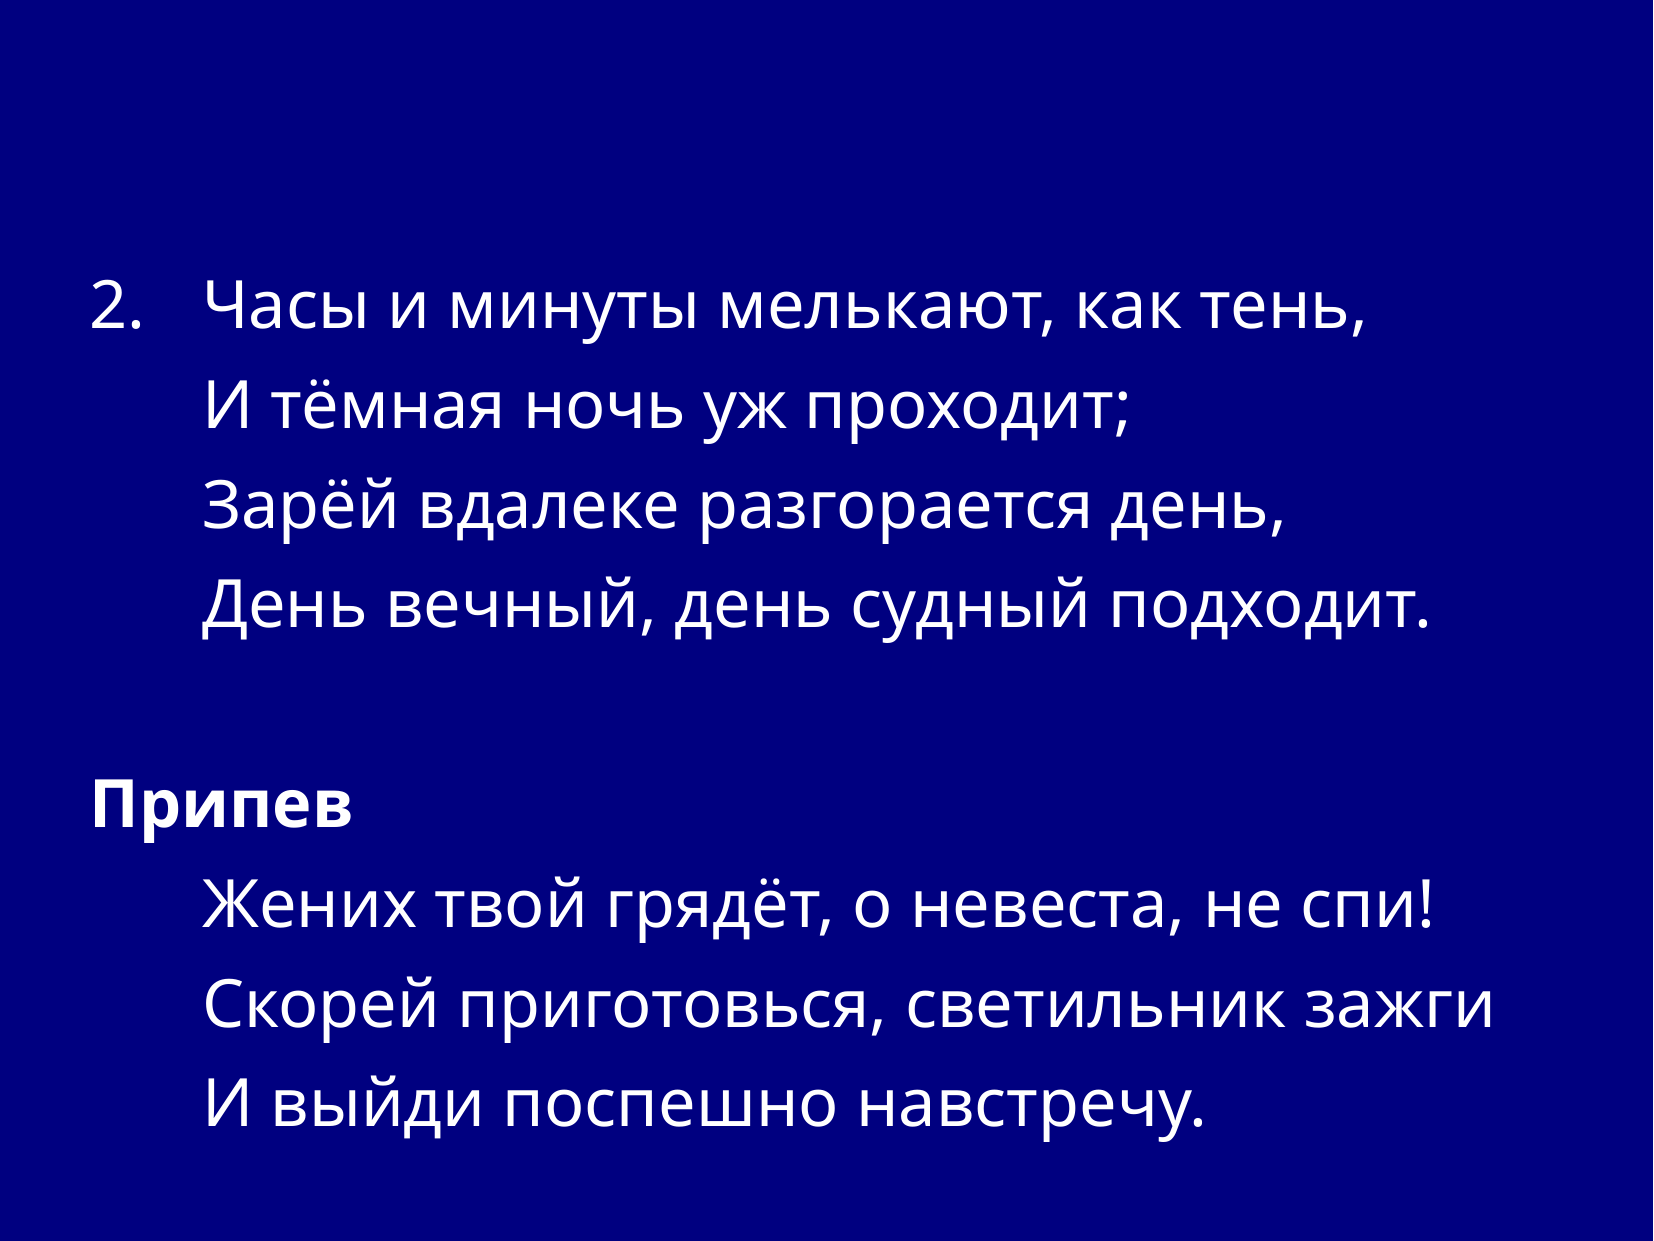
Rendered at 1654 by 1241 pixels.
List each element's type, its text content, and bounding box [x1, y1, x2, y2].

text_box 2. Часы и минуты мелькают, как тень, И тёмная ночь уж проходит; Зарёй вдалеке разгорается день, День вечный, день судный подходит. Припев Жених твой грядёт, о невеста, не спи! Скорей приготовься, светильник зажги И выйди поспешно навстречу. [75, 150, 1653, 1163]
